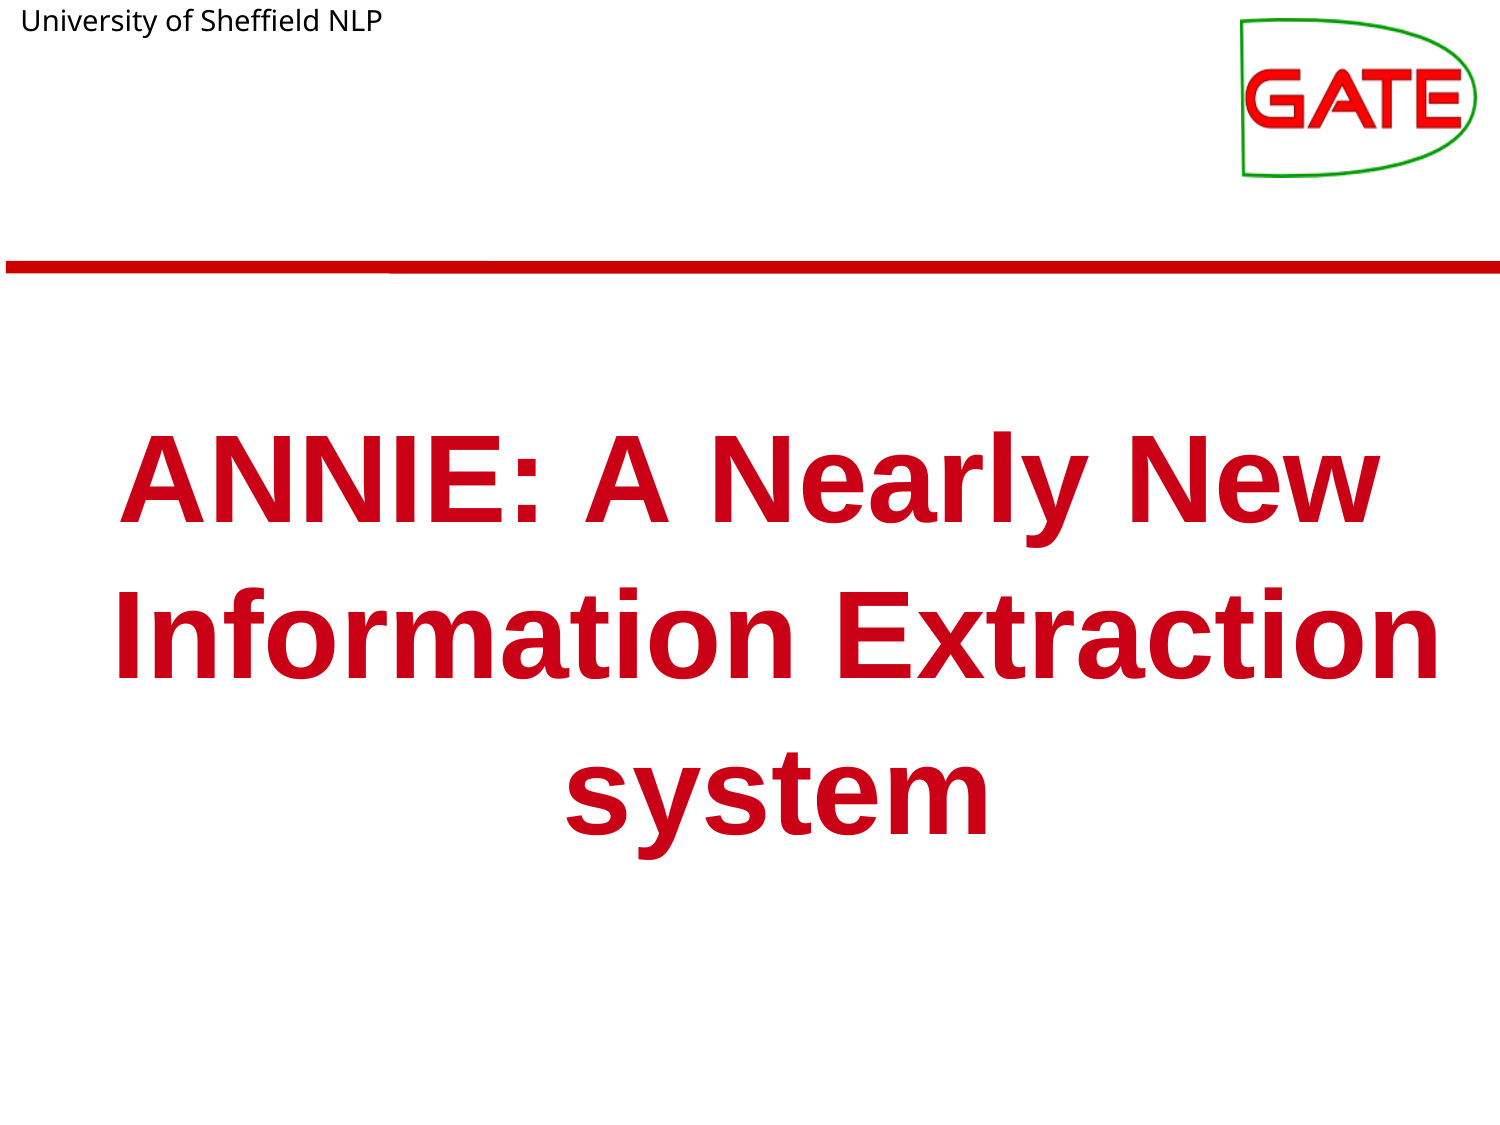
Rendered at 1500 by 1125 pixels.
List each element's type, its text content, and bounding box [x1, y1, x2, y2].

subtitle ANNIE: A Nearly New Information Extraction system [0, 250, 1500, 1002]
picture [1240, 18, 1477, 178]
